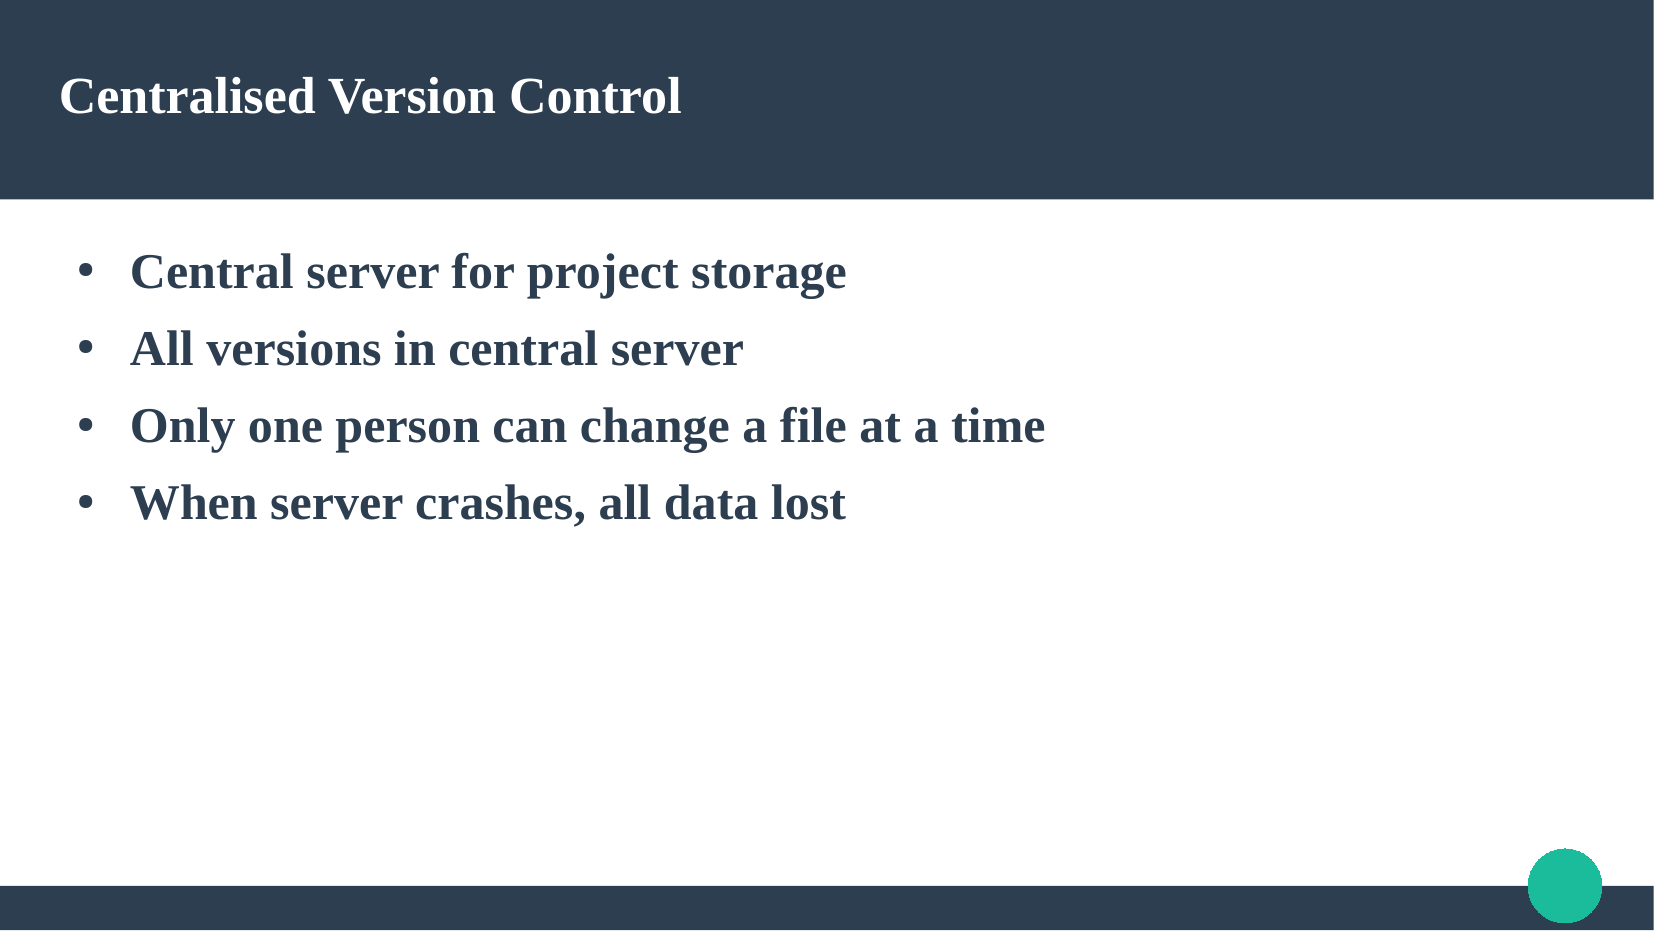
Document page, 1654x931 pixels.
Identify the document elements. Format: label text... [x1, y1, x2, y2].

title Centralised Version Control [59, 37, 1595, 155]
list Central server for project storage All versions in central server Only one person can change a file at a time When server crashes, all data lost [59, 243, 1595, 864]
